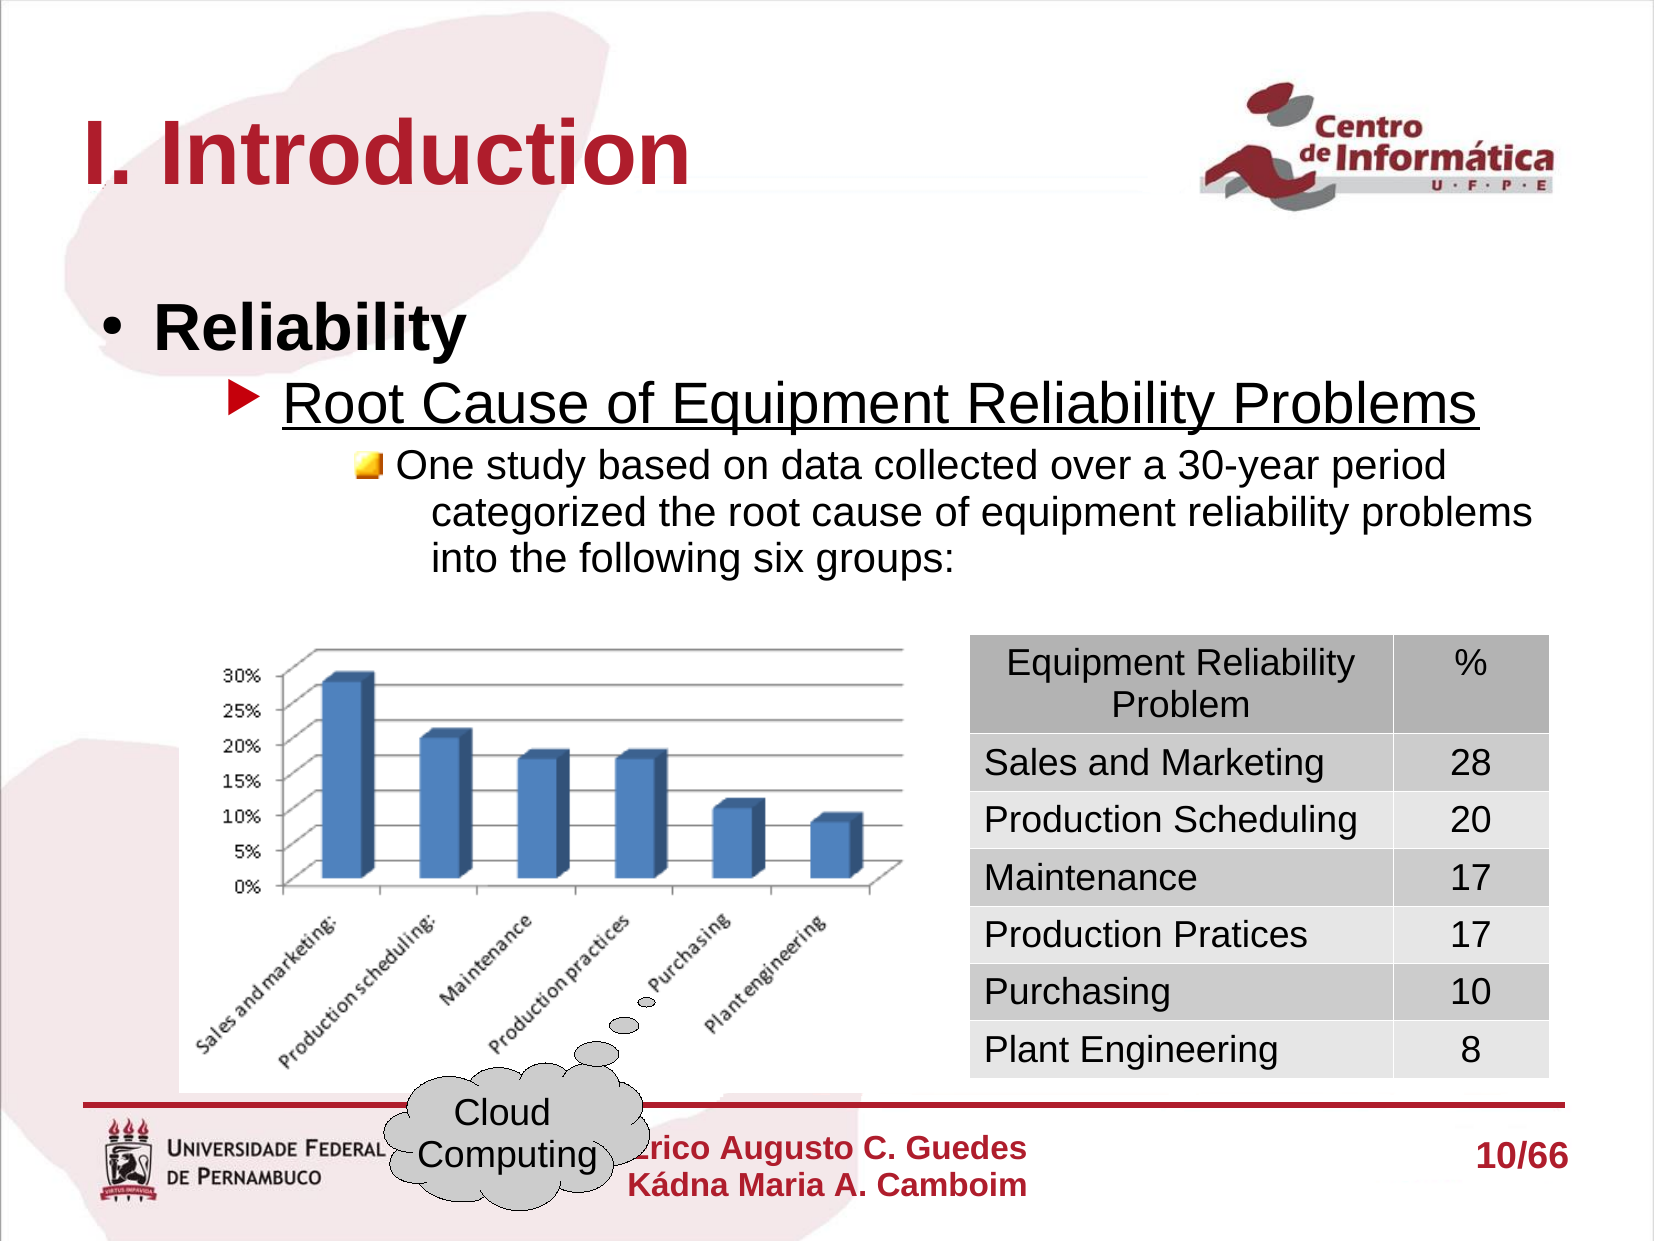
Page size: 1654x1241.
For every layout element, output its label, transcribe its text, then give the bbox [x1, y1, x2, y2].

table_cell 20 [1394, 792, 1549, 848]
table_cell Maintenance [970, 849, 1393, 906]
table_cell 17 [1394, 849, 1549, 906]
table_cell Production Pratices [970, 907, 1393, 963]
table_cell Sales and Marketing [970, 734, 1393, 791]
table_cell Production Scheduling [970, 792, 1393, 848]
picture [0, 0, 1654, 1241]
table_cell 10 [1394, 964, 1549, 1020]
table_cell Plant Engineering [970, 1021, 1393, 1078]
title I. Introduction [82, 56, 1571, 250]
table_header Equipment Reliability Problem [970, 635, 1393, 733]
list Reliability Root Cause of Equipment Reliability Problems One study based on data collected over a 30-year period categorized the root cause of equipment reliability problems into the following six groups: [82, 290, 1571, 1094]
text_box Cloud Computing [609, 1017, 639, 1034]
text_box Cloud Computing [383, 1041, 650, 1211]
table_cell 28 [1394, 734, 1549, 791]
table_cell 8 [1394, 1021, 1549, 1078]
table_cell 17 [1394, 907, 1549, 963]
table_header % [1394, 635, 1549, 733]
table_cell Purchasing [970, 964, 1393, 1020]
